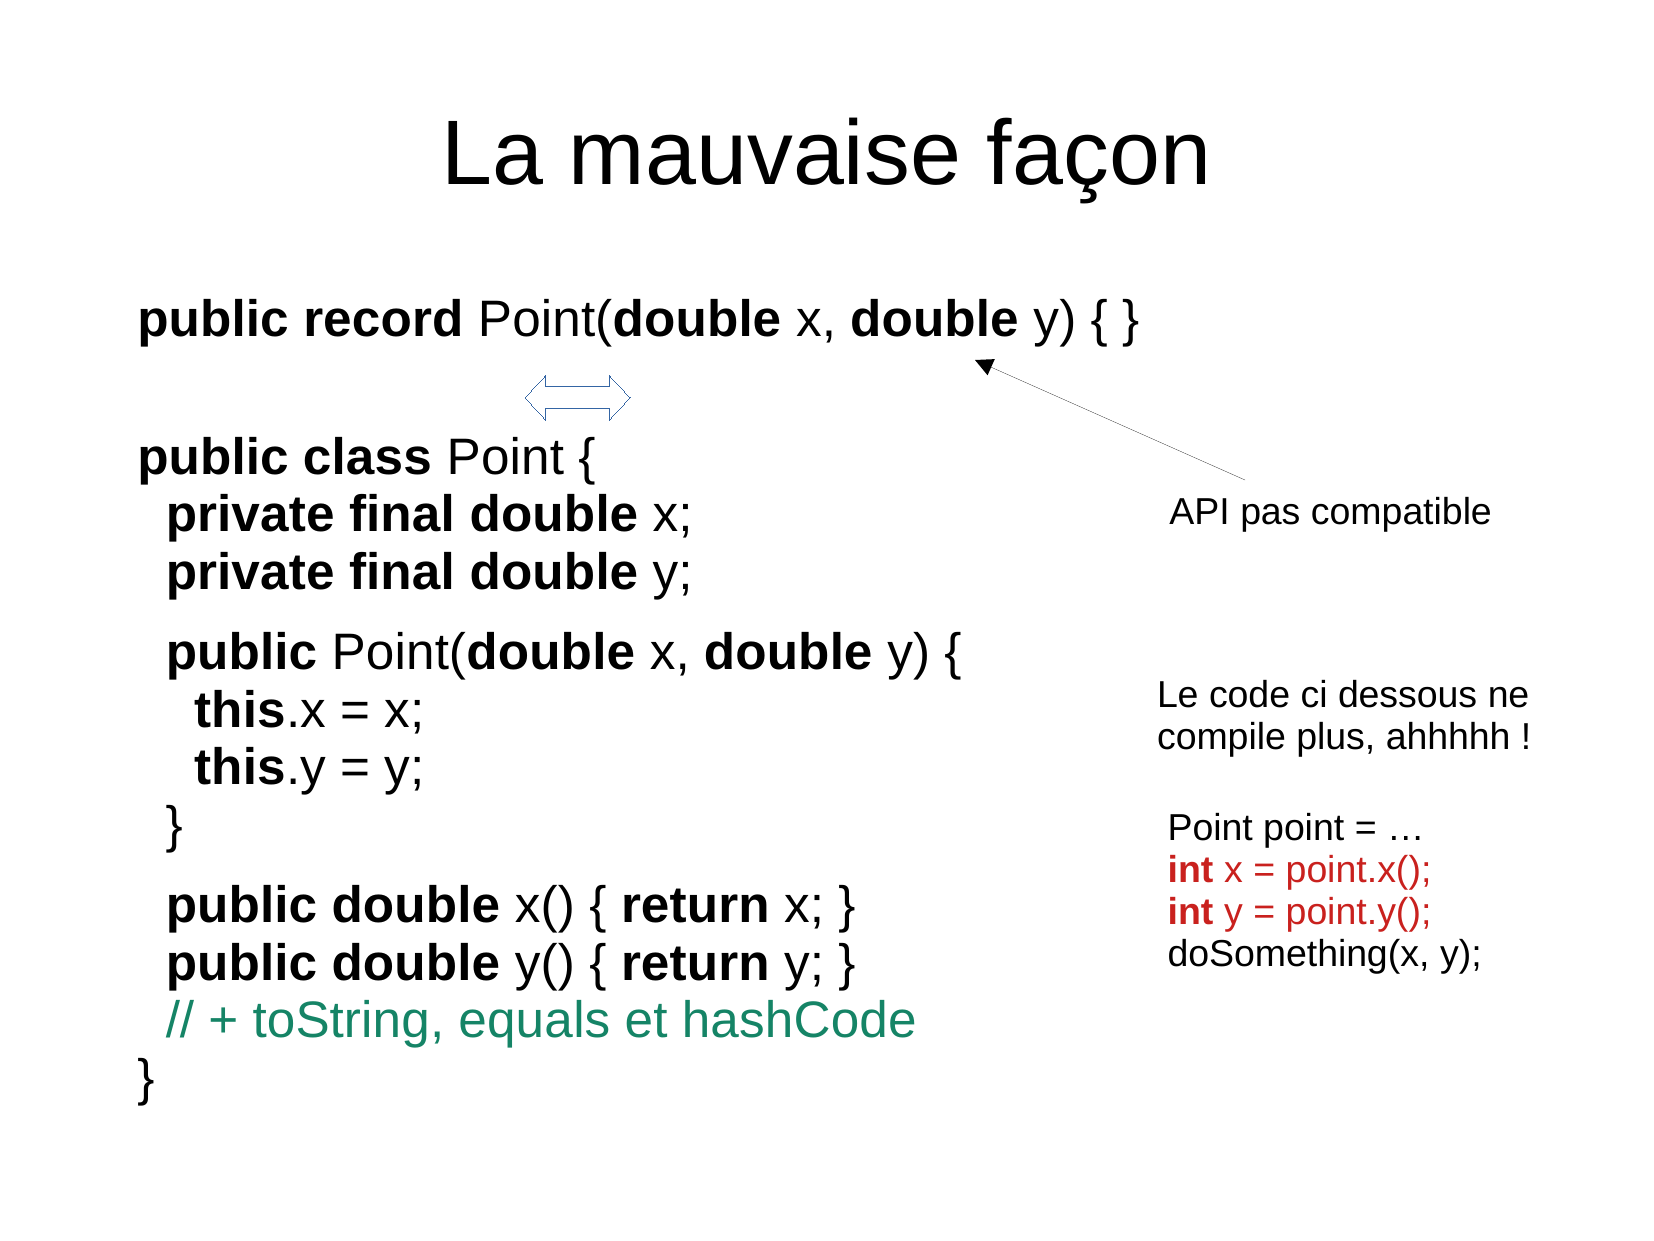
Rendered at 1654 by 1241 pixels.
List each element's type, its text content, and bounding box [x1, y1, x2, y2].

text_box [525, 375, 631, 421]
text_box Le code ci dessous ne compile plus, ahhhhh ! [1142, 666, 1547, 766]
title La mauvaise façon [82, 49, 1571, 257]
text_box Point point = … int x = point.x(); int y = point.y(); doSomething(x, y); [1152, 799, 1497, 982]
list public record Point(double x, double y) { } public class Point { private final double x; private final double y; public Point(double x, double y) { this.x = x; this.y = y; } public double x() { return x; } public double y() { return y; } // + toString, equals et hashCode } [82, 290, 1141, 1141]
text_box API pas compatible [1154, 482, 1507, 540]
